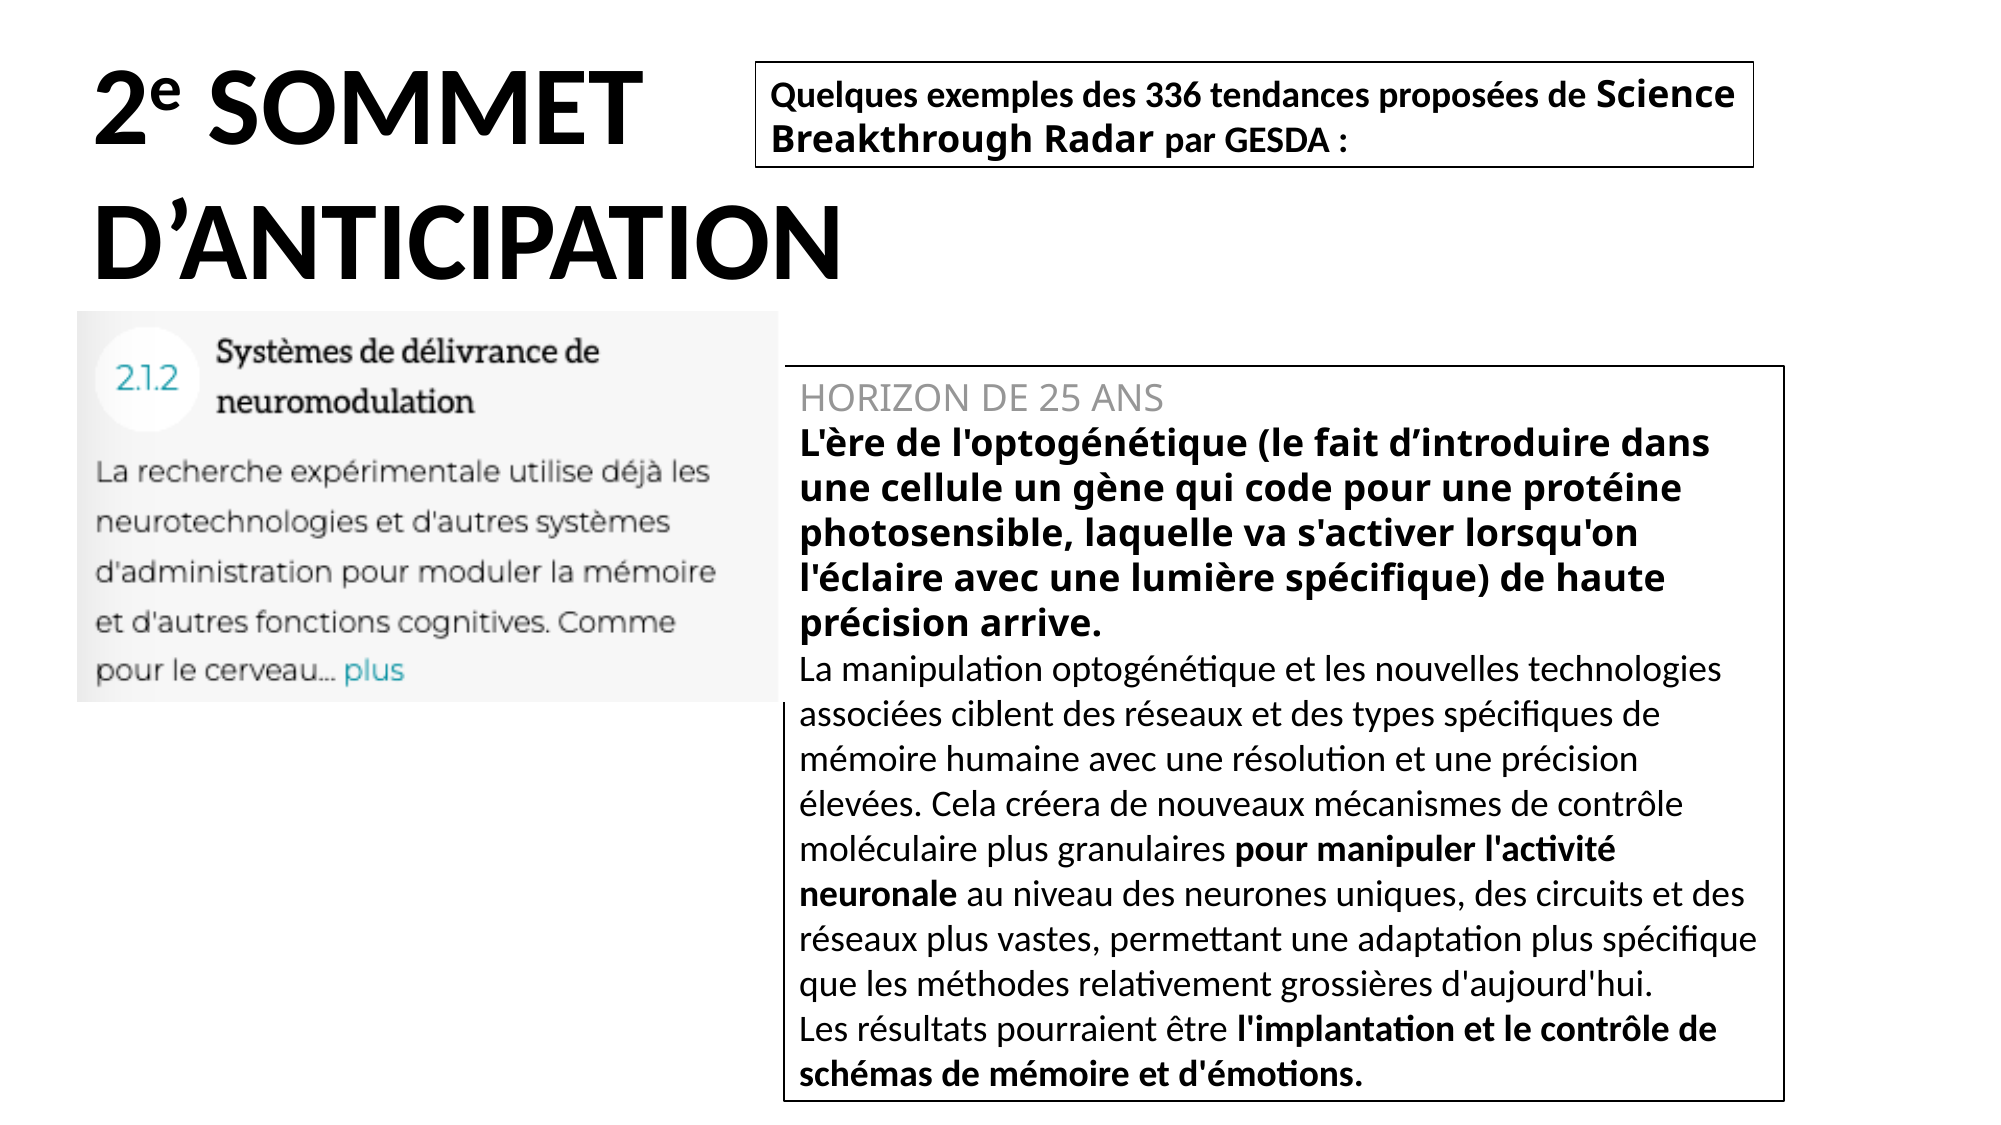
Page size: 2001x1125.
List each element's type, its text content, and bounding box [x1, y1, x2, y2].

text_box HORIZON DE 25 ANS L'ère de l'optogénétique (le fait d’introduire dans une cellule un gène qui code pour une protéine photosensible, laquelle va s'activer lorsqu'on l'éclaire avec une lumière spécifique) de haute précision arrive. La manipulation optogénétique et les nouvelles technologies associées ciblent des réseaux et des types spécifiques de mémoire humaine avec une résolution et une précision élevées. Cela créera de nouveaux mécanismes de contrôle moléculaire plus granulaires pour manipuler l'activité neuronale au niveau des neurones uniques, des circuits et des réseaux plus vastes, permettant une adaptation plus spécifique que les méthodes relativement grossières d'aujourd'hui. Les résultats pourraient être l'implantation et le contrôle de schémas de mémoire et d'émotions. [784, 366, 1784, 1102]
picture [77, 311, 785, 702]
text_box Quelques exemples des 336 tendances proposées de Science Breakthrough Radar par GESDA : [755, 62, 1754, 168]
text_box 2e SOMMET D’ANTICIPATION [77, 24, 1214, 310]
